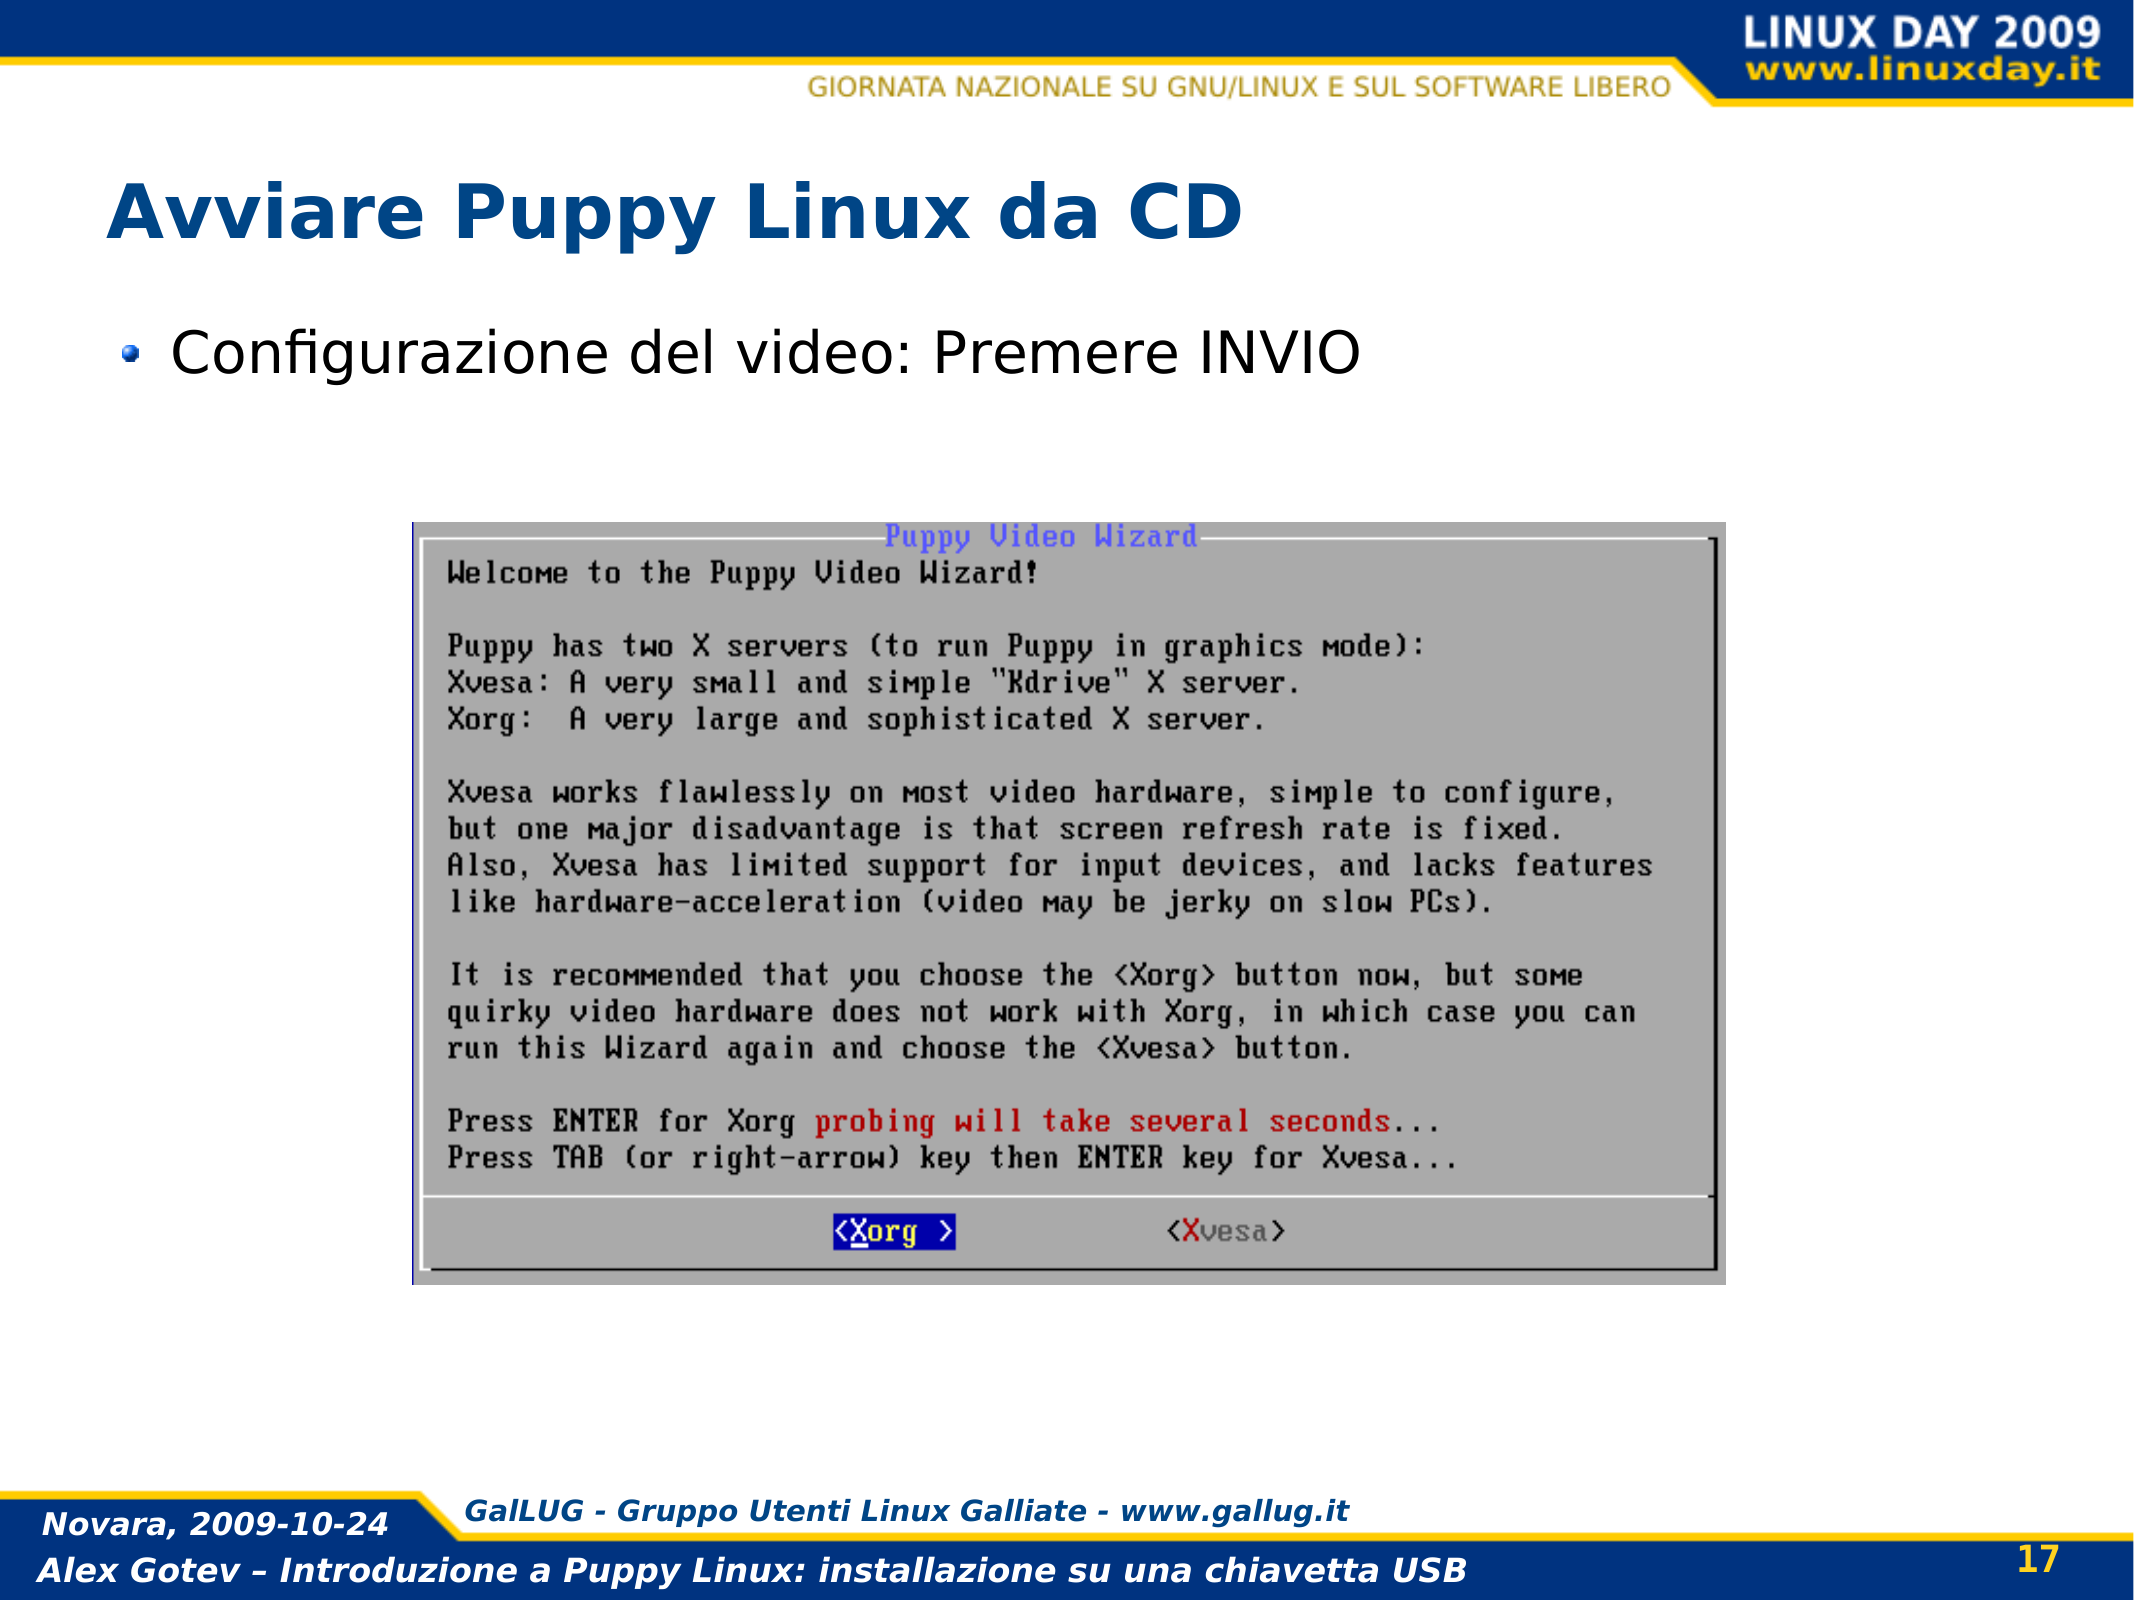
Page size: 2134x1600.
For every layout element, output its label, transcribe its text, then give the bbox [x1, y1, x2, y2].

title Avviare Puppy Linux da CD [106, 159, 2080, 267]
picture [0, 0, 2134, 1600]
list Configurazione del video: Premere INVIO [106, 319, 2027, 1441]
